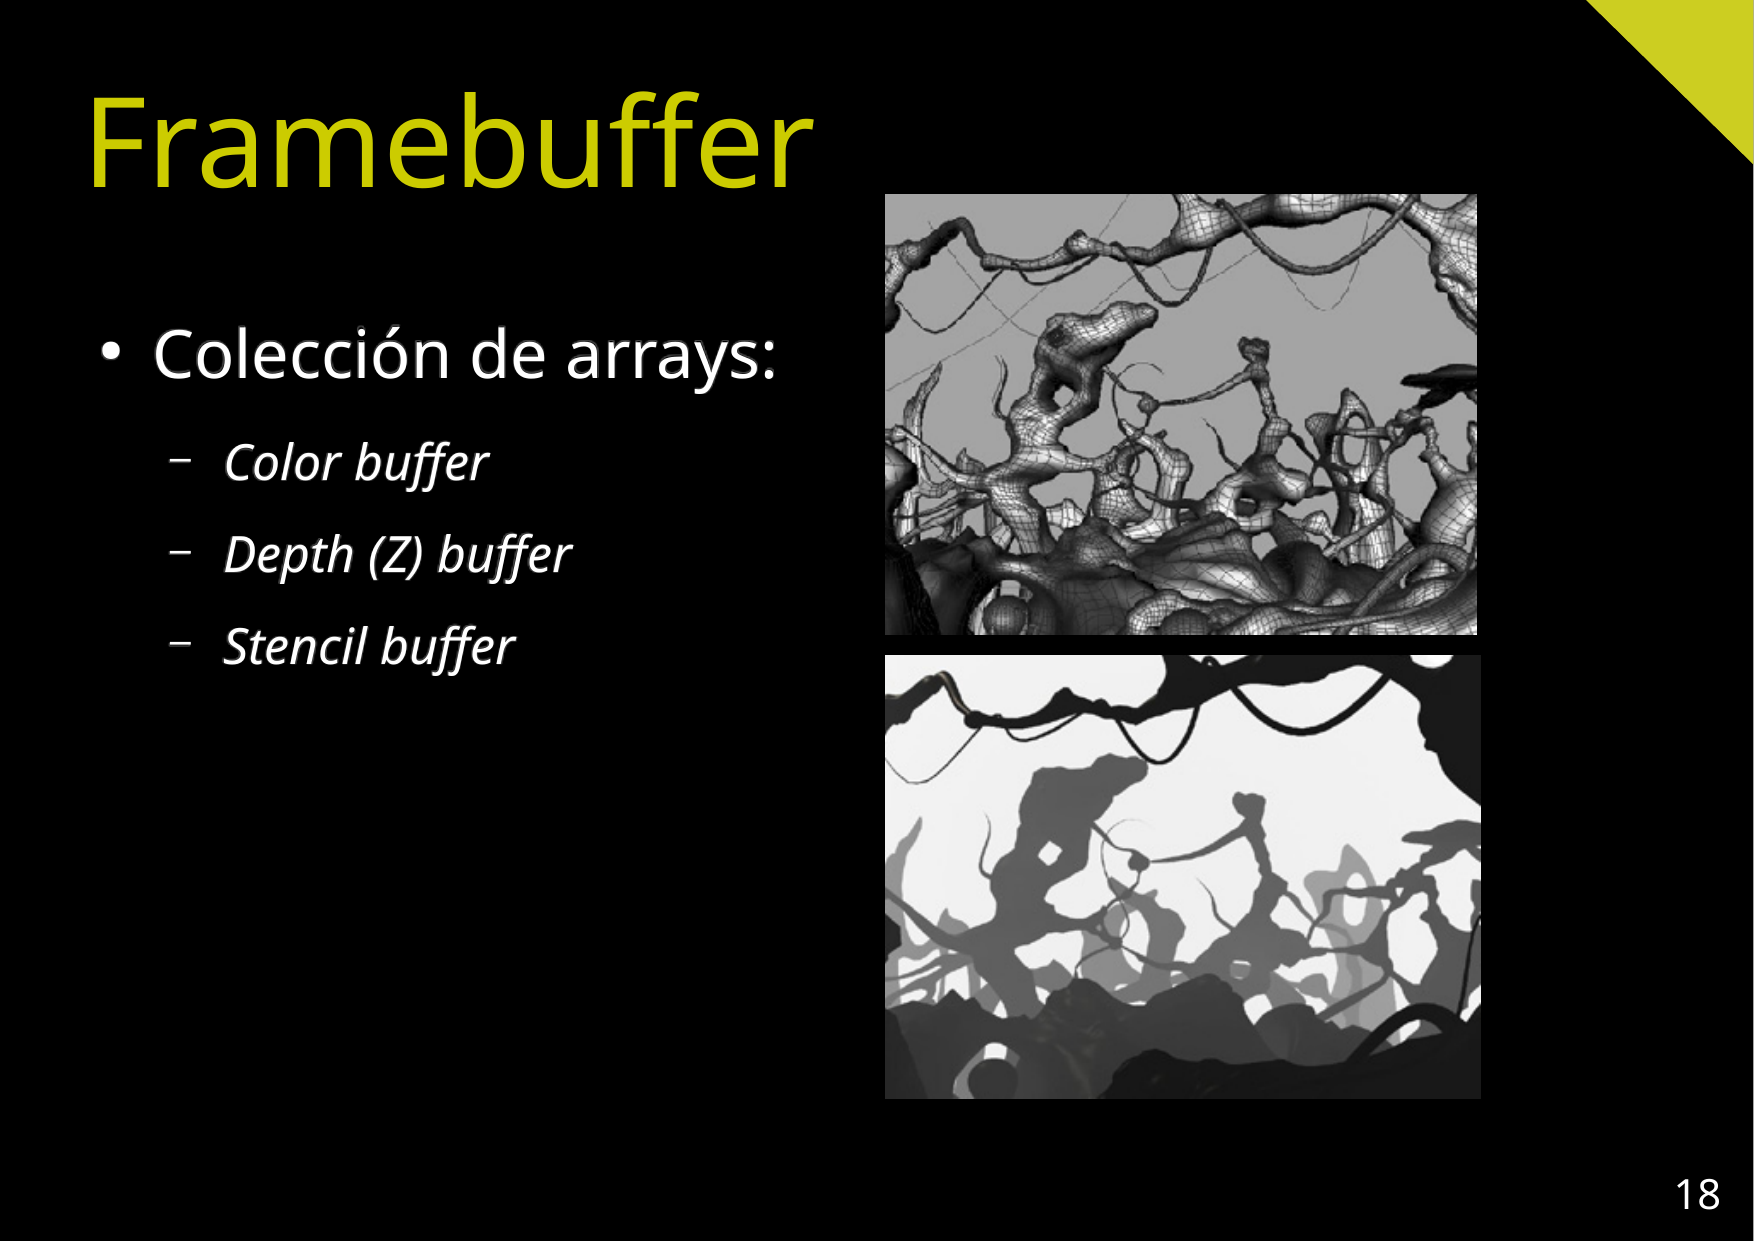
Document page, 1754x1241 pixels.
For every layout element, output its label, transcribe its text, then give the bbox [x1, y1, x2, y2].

list Colección de arrays: Color buffer Depth (Z) buffer Stencil buffer [81, 307, 1660, 1126]
title Framebuffer [82, 35, 1661, 243]
picture [885, 655, 1481, 1099]
picture [885, 194, 1477, 635]
